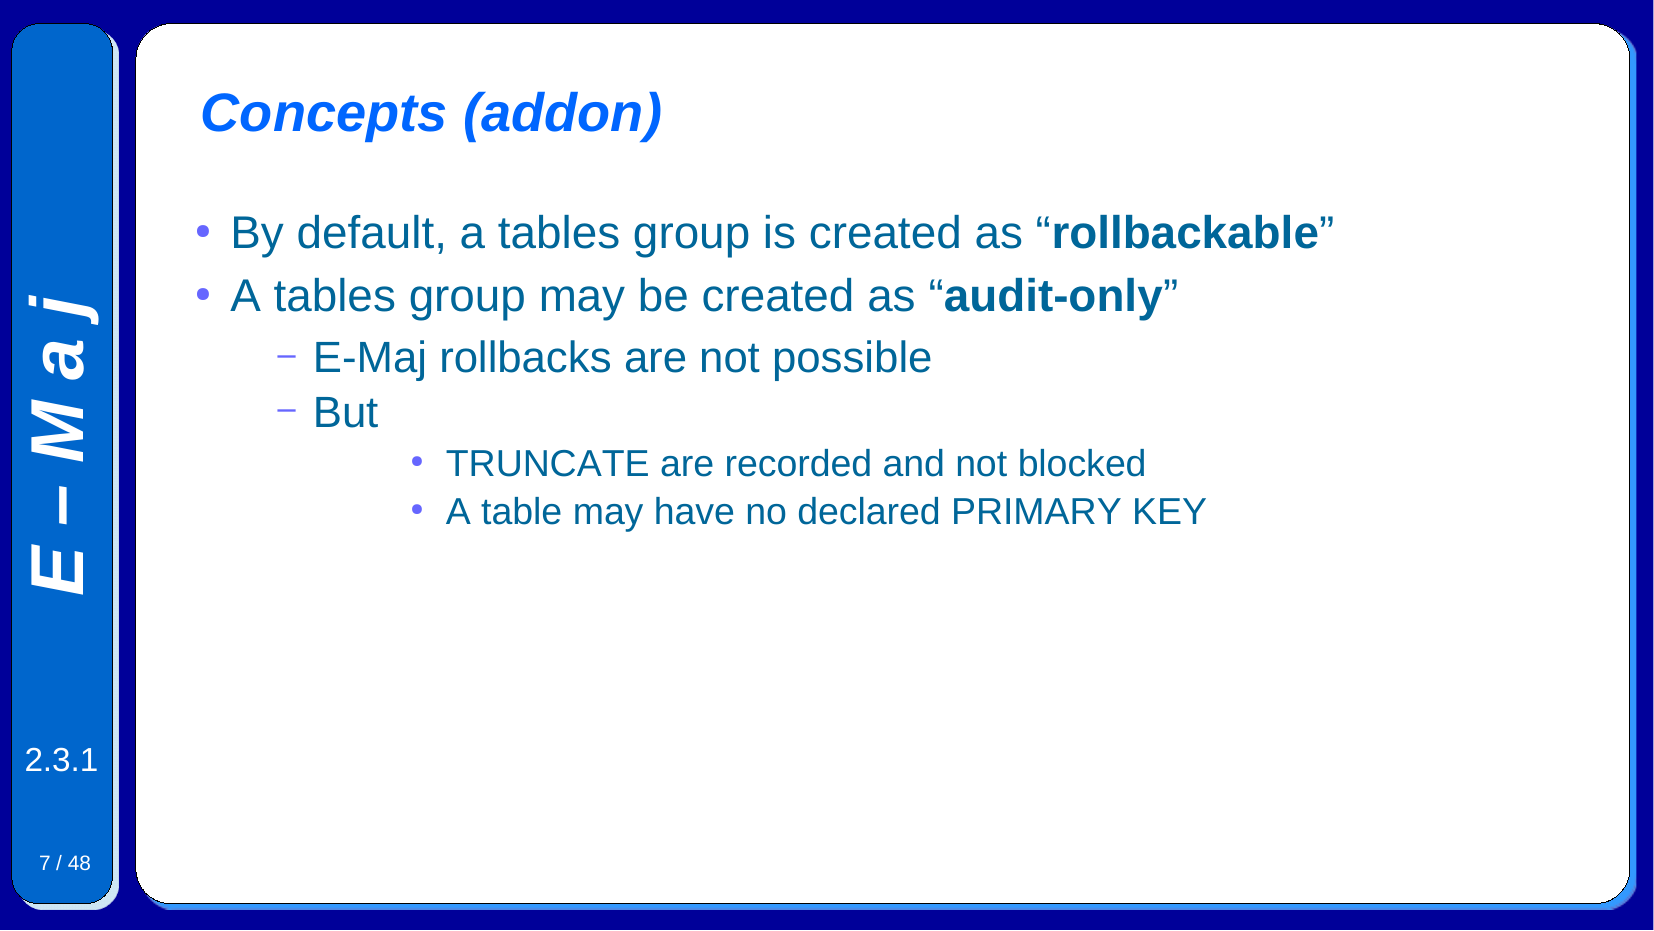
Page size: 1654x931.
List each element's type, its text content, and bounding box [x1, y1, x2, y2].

list By default, a tables group is created as “rollbackable” A tables group may be created as “audit-only” E-Maj rollbacks are not possible But TRUNCATE are recorded and not blocked A table may have no declared PRIMARY KEY [177, 206, 1587, 827]
title Concepts (addon) [200, 34, 1575, 191]
